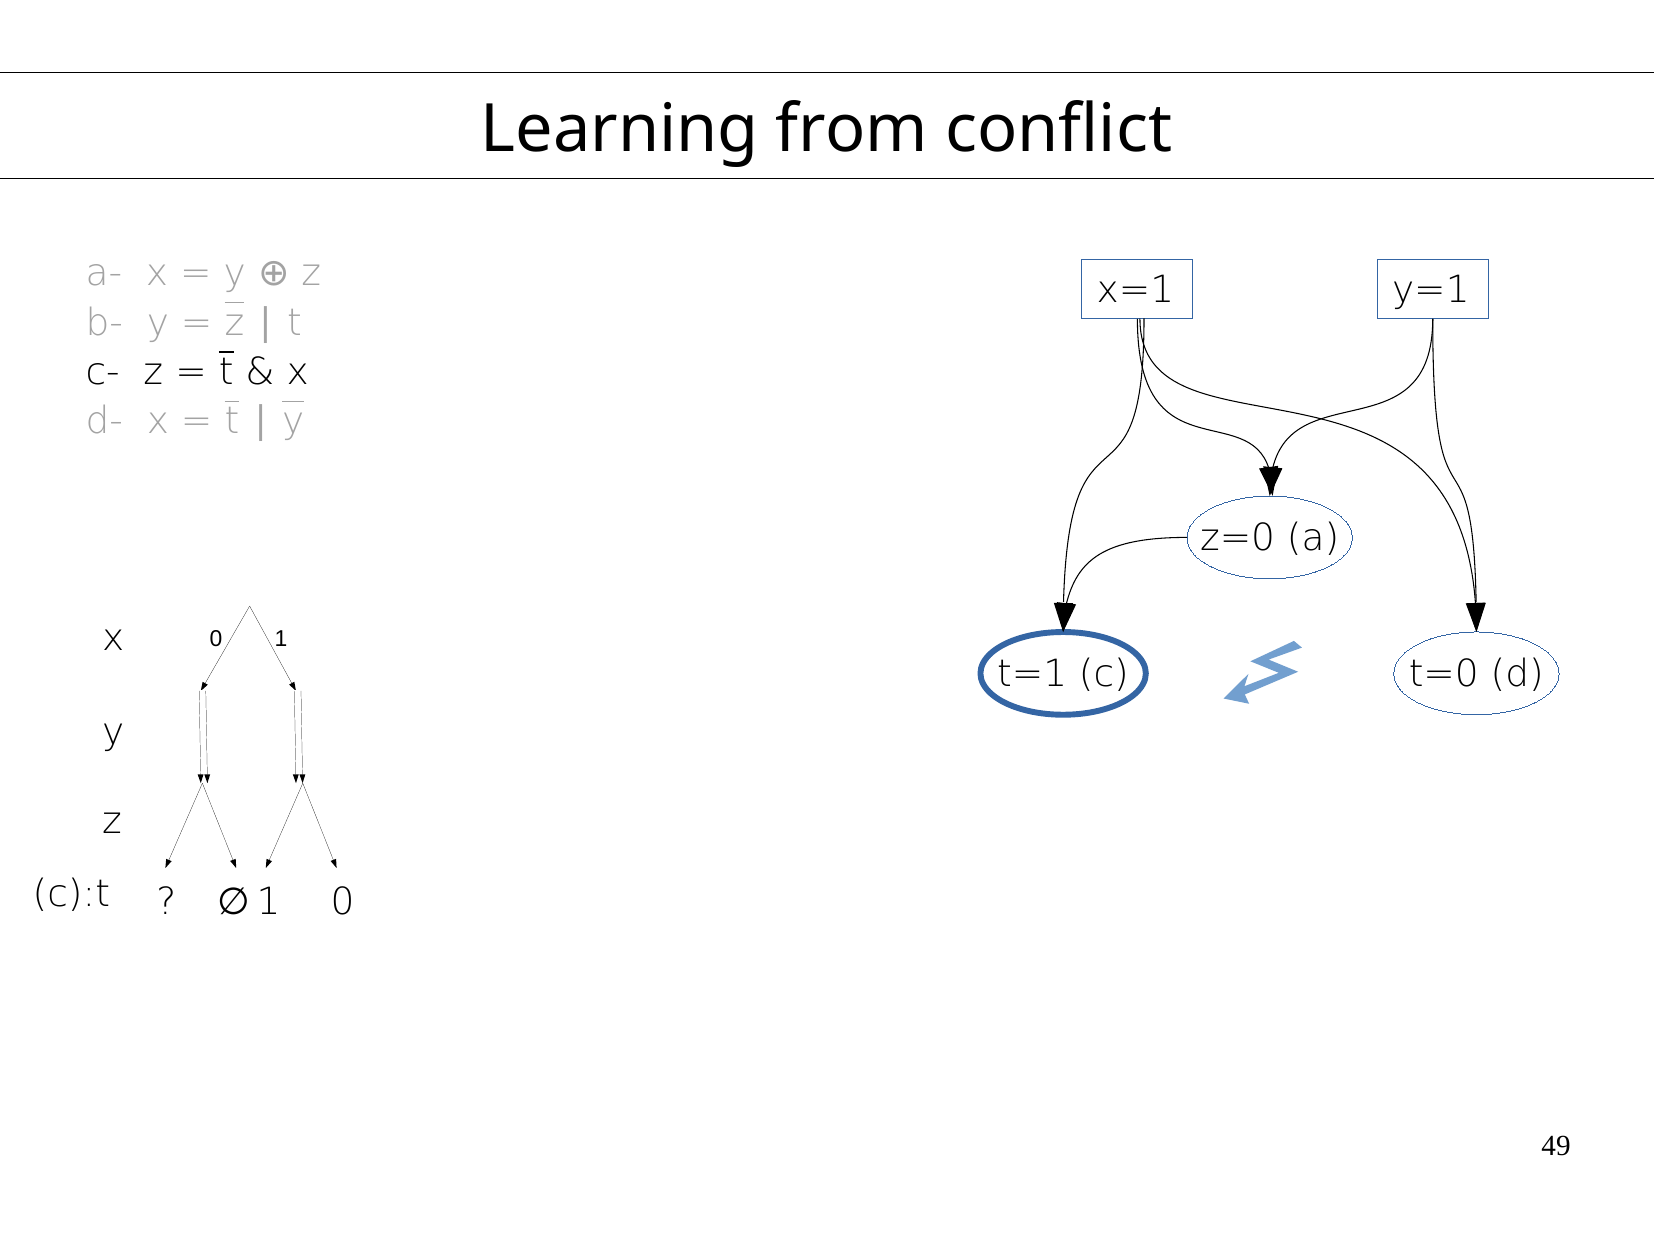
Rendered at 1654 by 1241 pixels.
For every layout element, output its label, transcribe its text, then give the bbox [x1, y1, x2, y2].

text_box Learning from conflict [0, 72, 1654, 166]
text_box 0 [194, 617, 238, 659]
text_box x=1 [1081, 259, 1193, 319]
text_box a- x = y ⊕ z b- y = z ∣ t c- z = t & x d- x = t ∣ y [70, 243, 414, 453]
text_box t=1 (c) [980, 632, 1146, 715]
text_box 1 [259, 617, 303, 659]
text_box [35, 395, 343, 532]
text_box y=1 [1377, 259, 1489, 319]
text_box x [87, 608, 130, 668]
text_box 0 [315, 872, 370, 932]
text_box 1 [241, 872, 296, 932]
text_box [1223, 640, 1302, 704]
text_box y [87, 702, 130, 762]
text_box ? [141, 872, 192, 932]
text_box z=0 (a) [1187, 496, 1353, 579]
text_box [53, 224, 361, 349]
text_box t=0 (d) [1393, 631, 1560, 715]
text_box ∅ [202, 872, 241, 932]
text_box (c):t [11, 864, 132, 924]
text_box z [87, 791, 130, 851]
